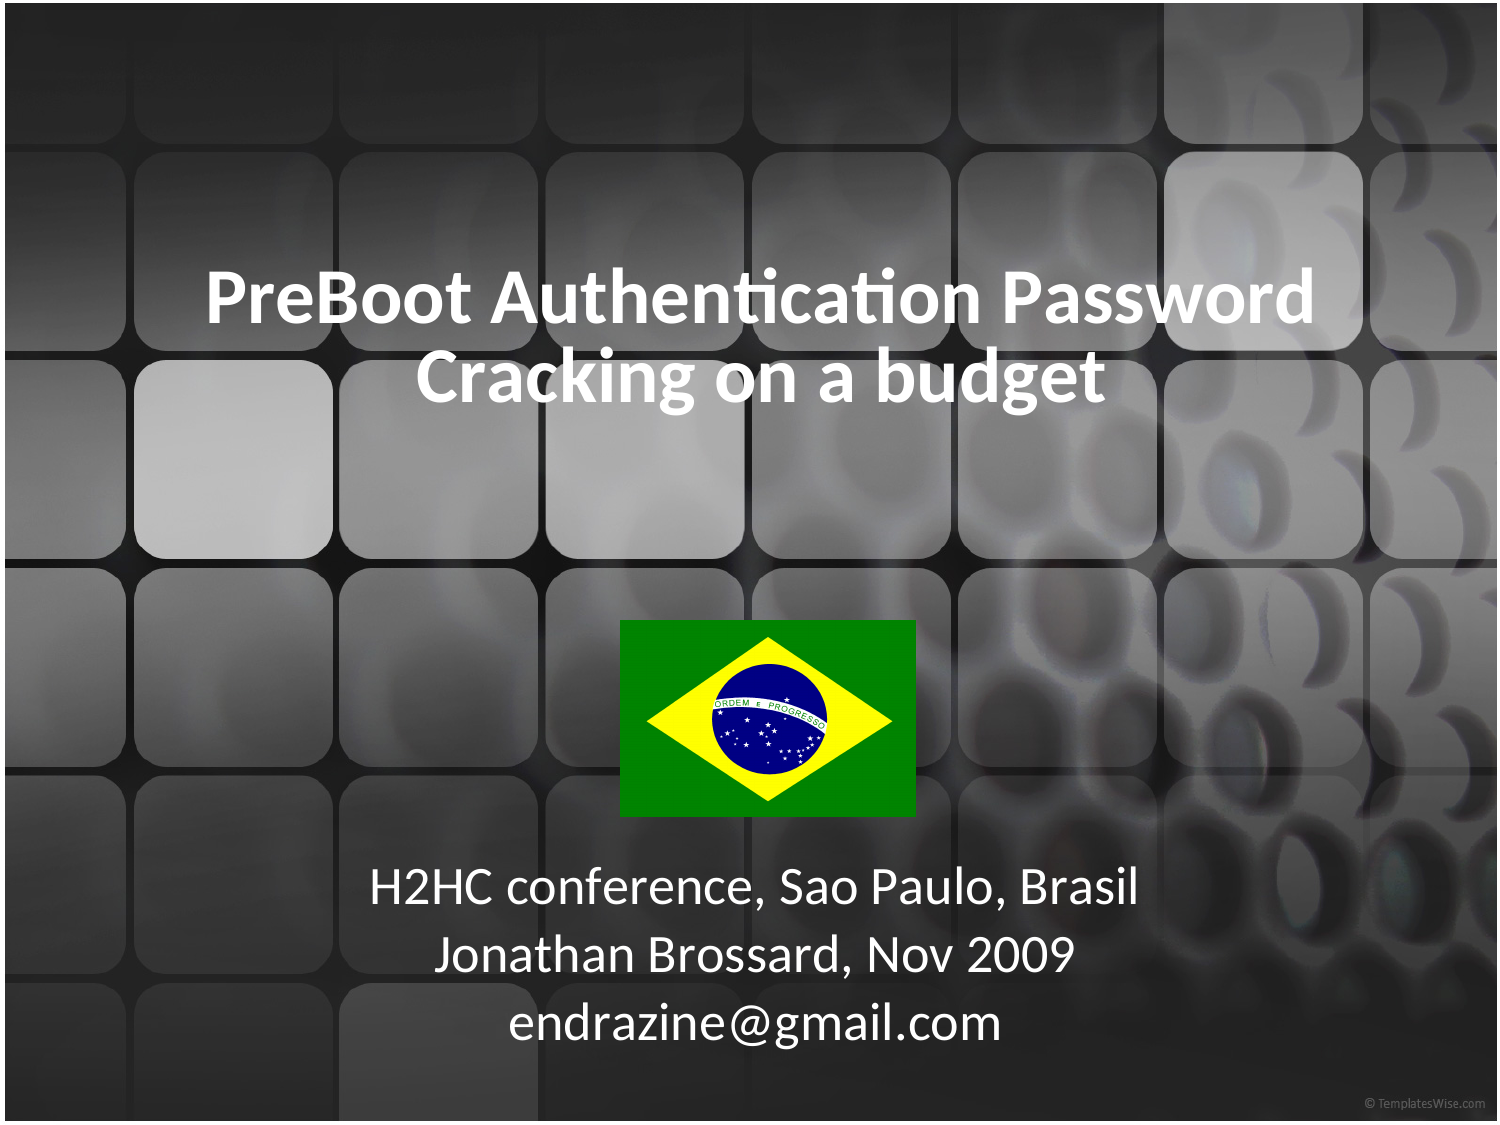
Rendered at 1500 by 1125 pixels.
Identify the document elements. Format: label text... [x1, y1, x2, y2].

title PreBoot Authentication Password Cracking on a budget [59, 238, 1465, 448]
picture [0, 0, 1500, 1125]
text_box H2HC conference, Sao Paulo, Brasil Jonathan Brossard, Nov 2009 endrazine@gmail.com [177, 856, 1335, 1098]
